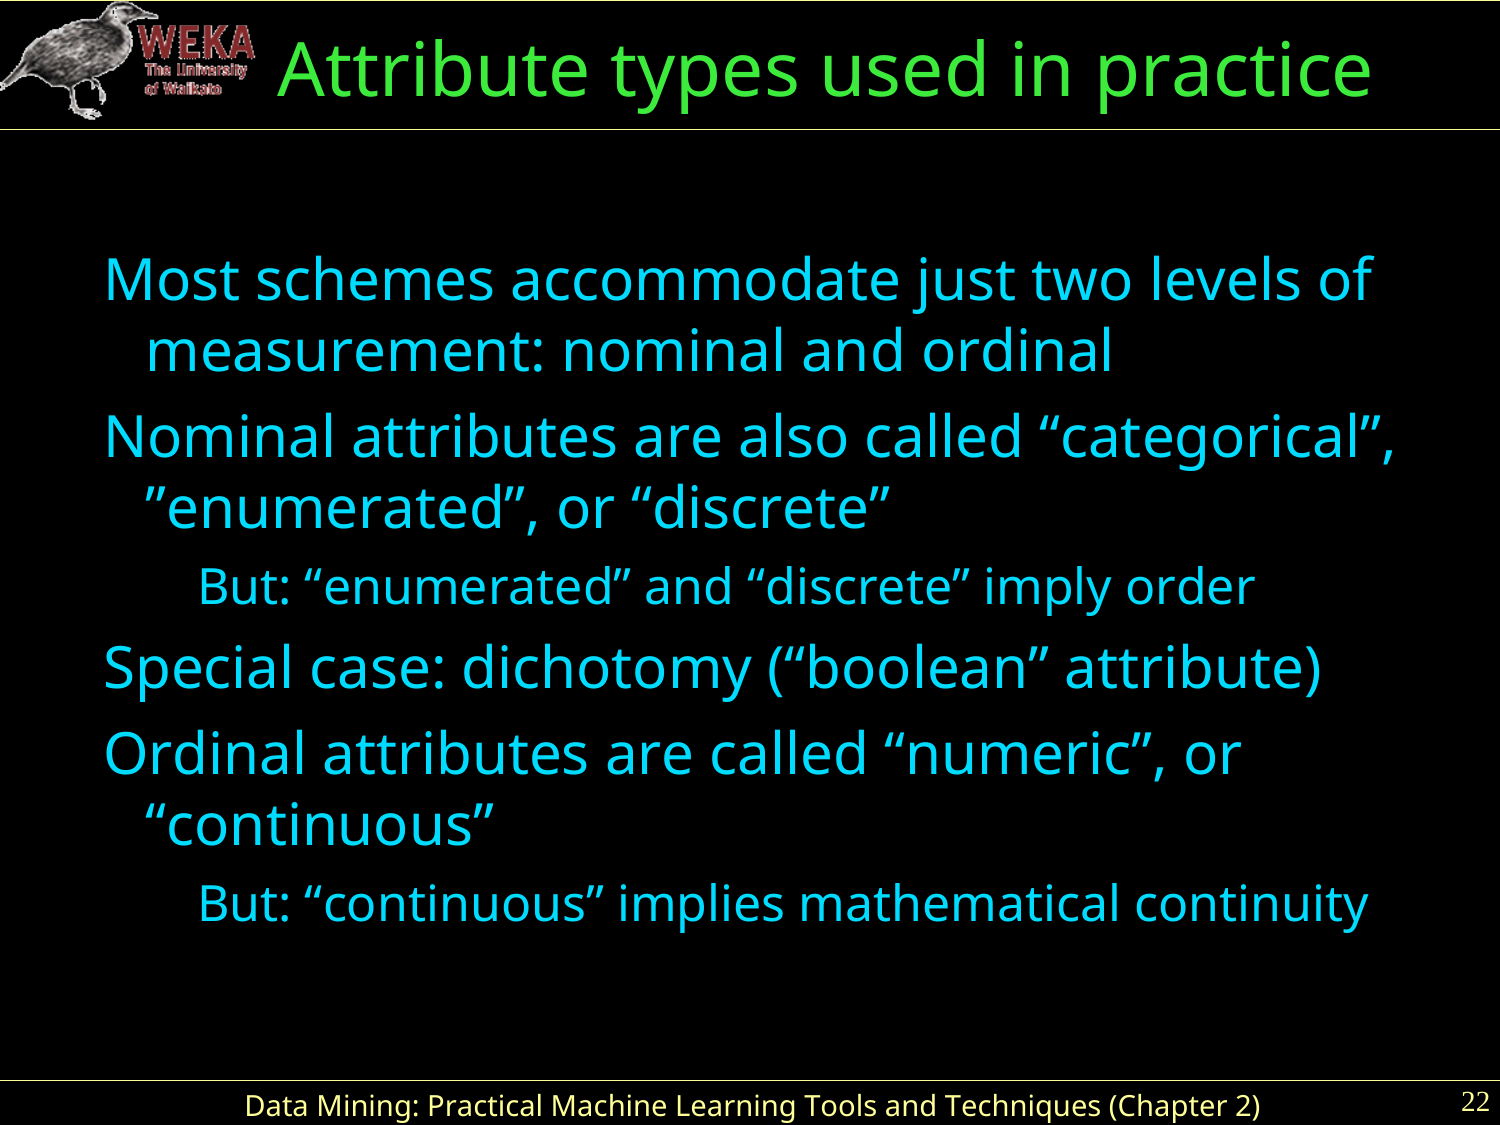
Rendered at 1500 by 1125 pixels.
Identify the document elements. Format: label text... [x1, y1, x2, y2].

title Attribute types used in practice [262, 0, 1500, 148]
picture [0, 1, 262, 129]
text_box Most schemes accommodate just two levels of measurement: nominal and ordinal Nominal attributes are also called “categorical”, ”enumerated”, or “discrete” But: “enumerated” and “discrete” imply order Special case: dichotomy (“boolean” attribute) Ordinal attributes are called “numeric”, or “continuous” But: “continuous” implies mathematical continuity [88, 236, 1417, 1051]
